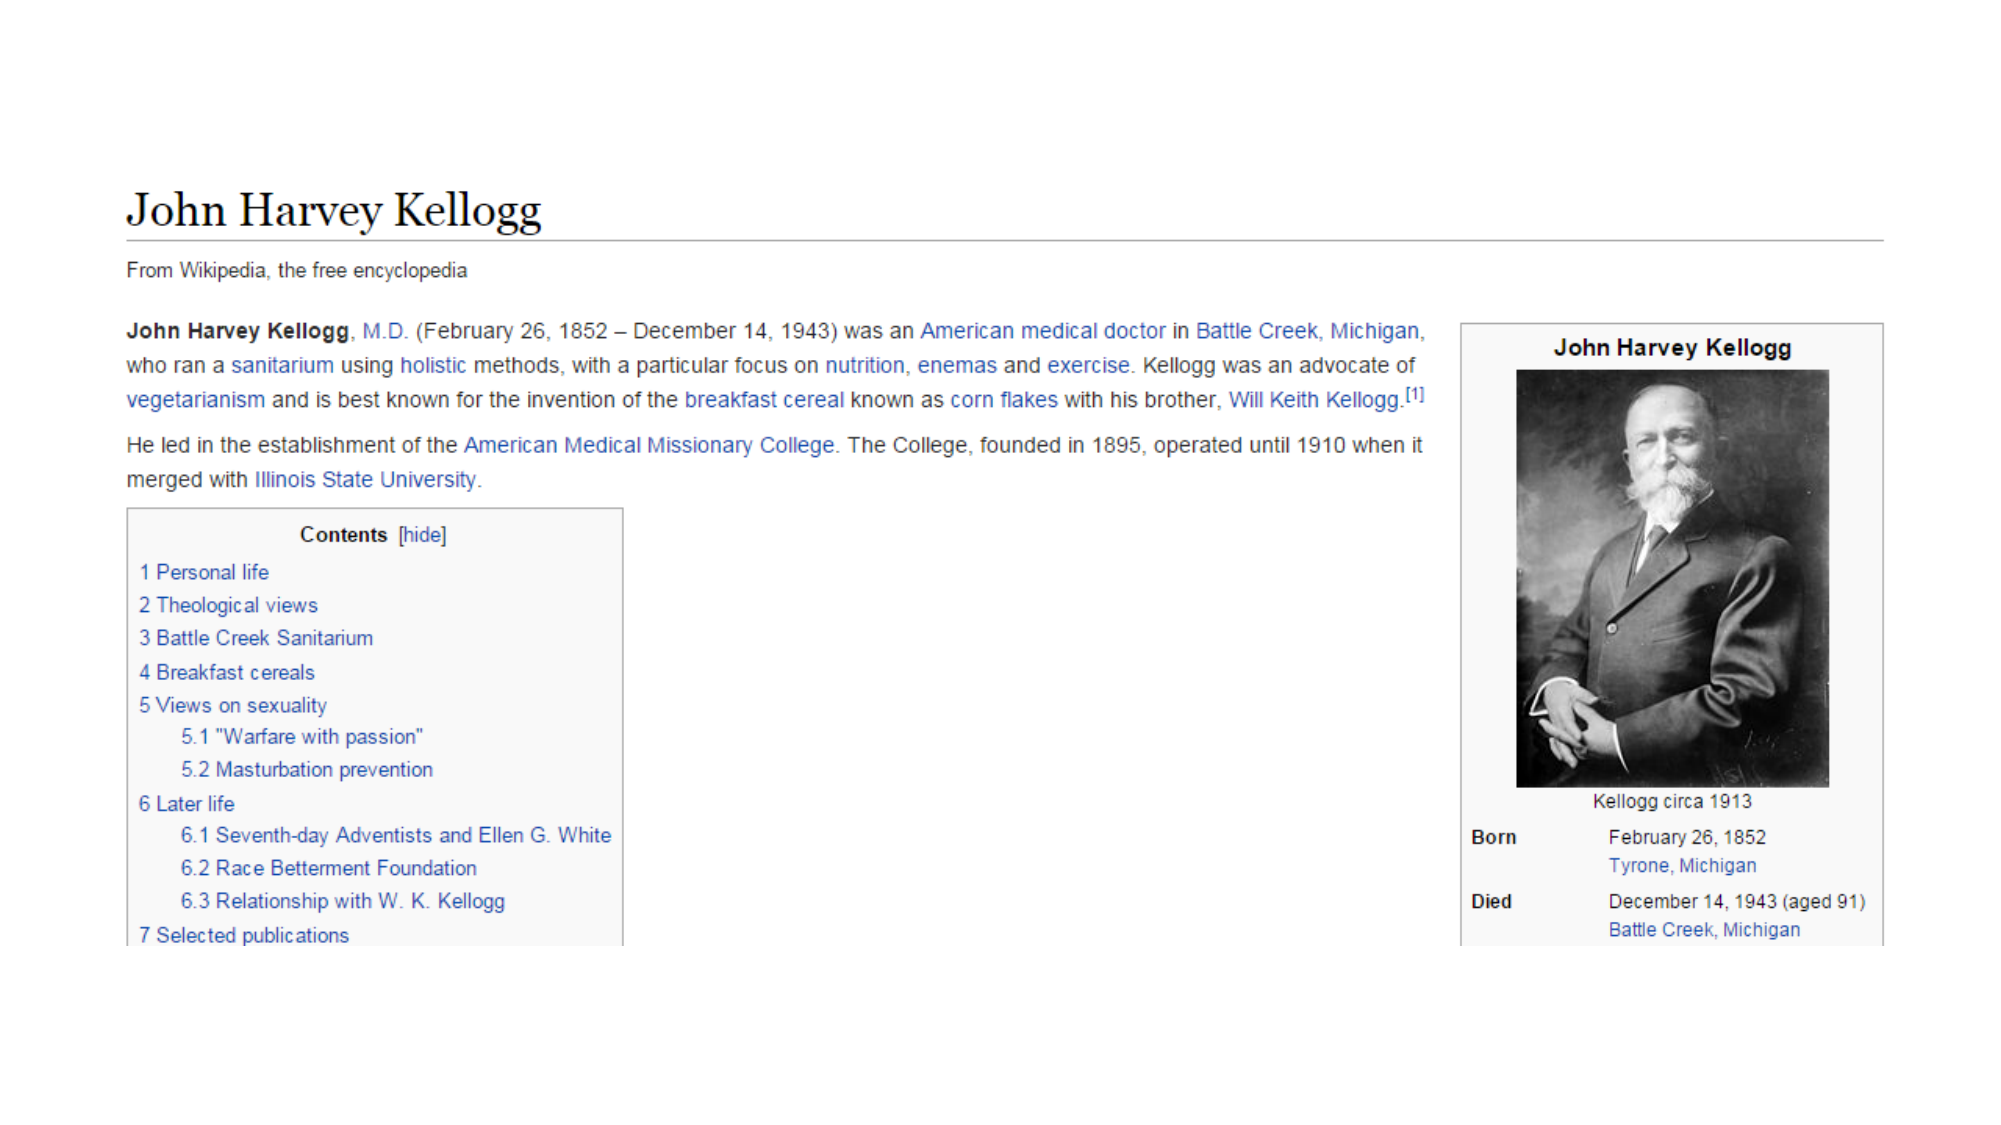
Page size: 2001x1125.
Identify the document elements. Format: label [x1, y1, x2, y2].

picture [108, 179, 1892, 946]
